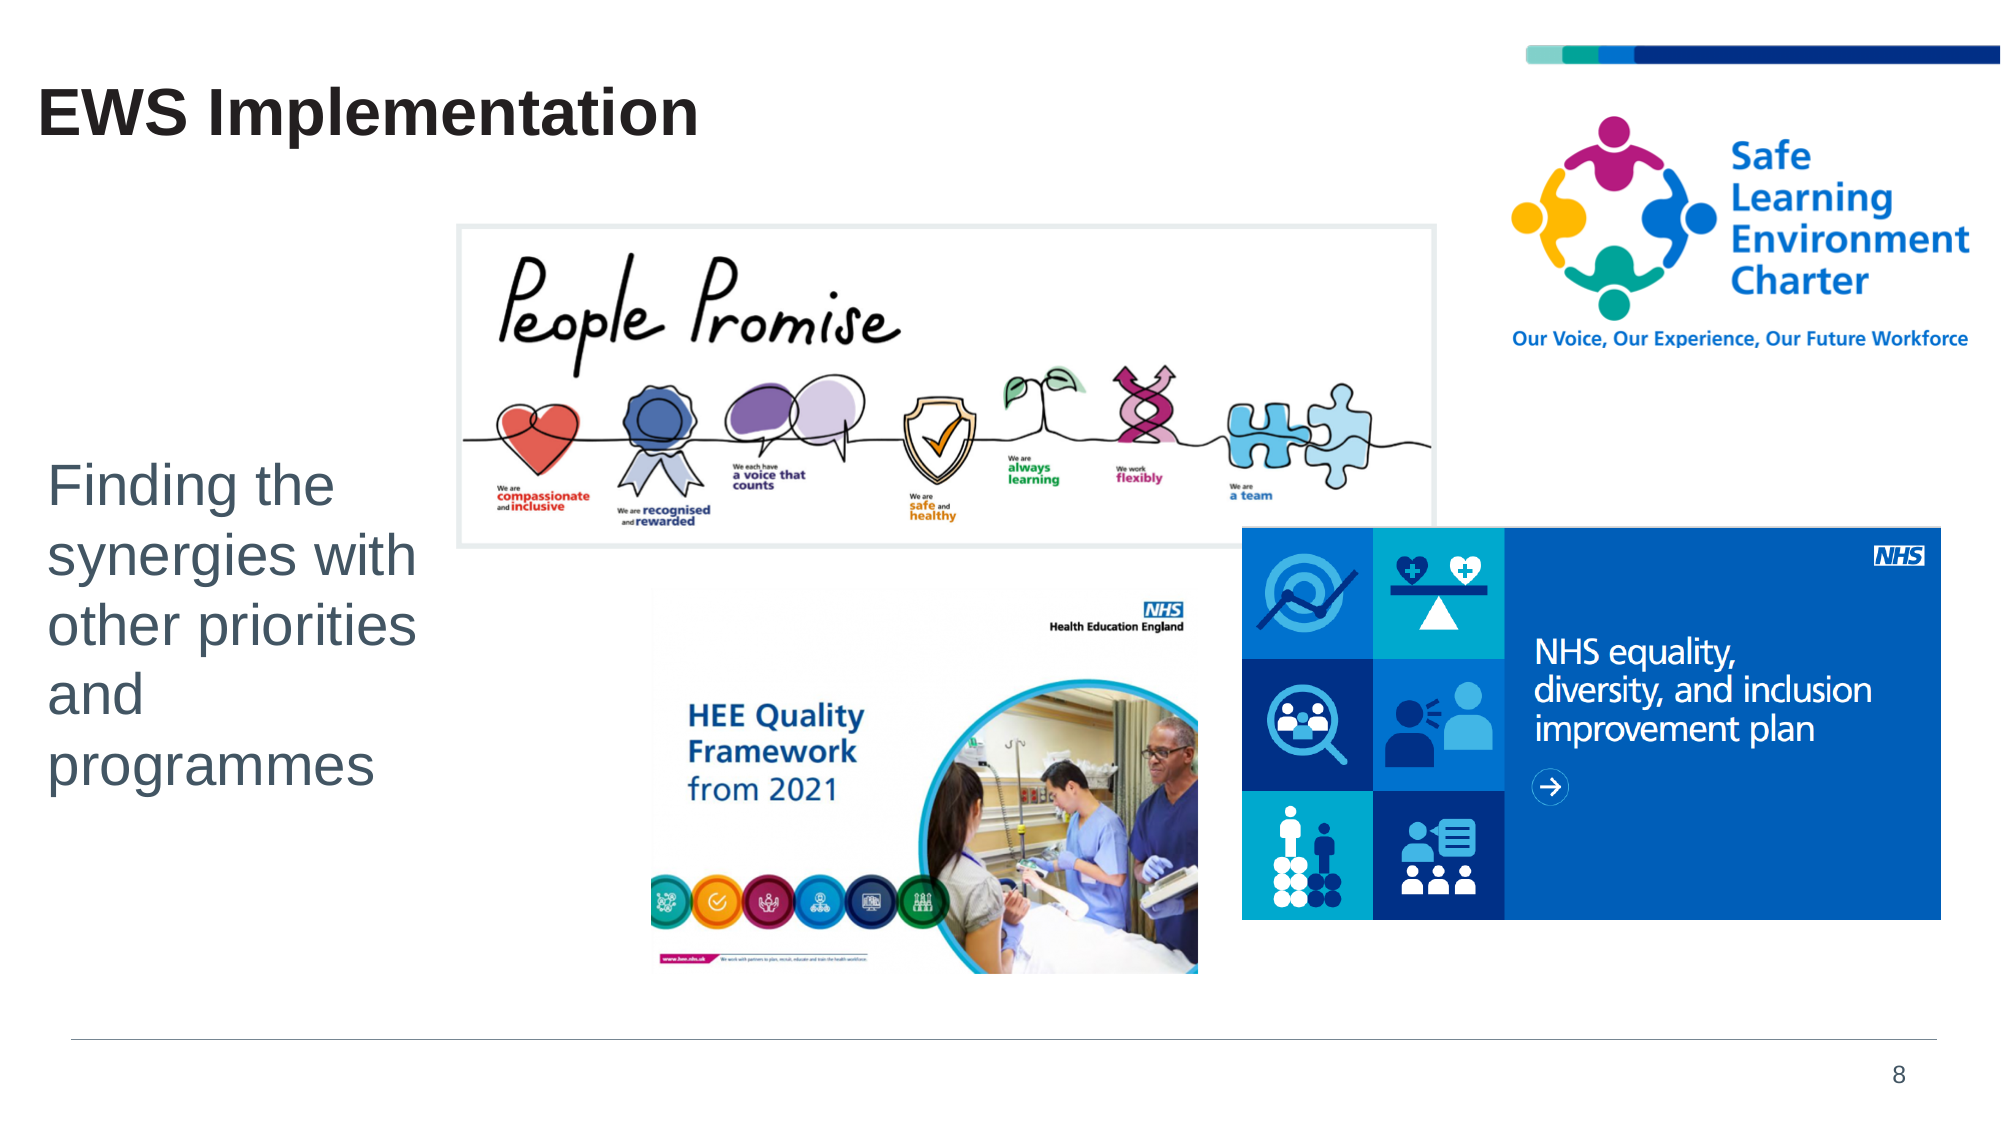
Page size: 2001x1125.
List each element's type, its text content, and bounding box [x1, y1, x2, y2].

picture [651, 588, 1204, 977]
picture [439, 211, 1941, 920]
text_box EWS Implementation [37, 16, 1894, 212]
text_box Finding the synergies with other priorities and programmes [32, 439, 504, 738]
picture [1479, 113, 2000, 348]
